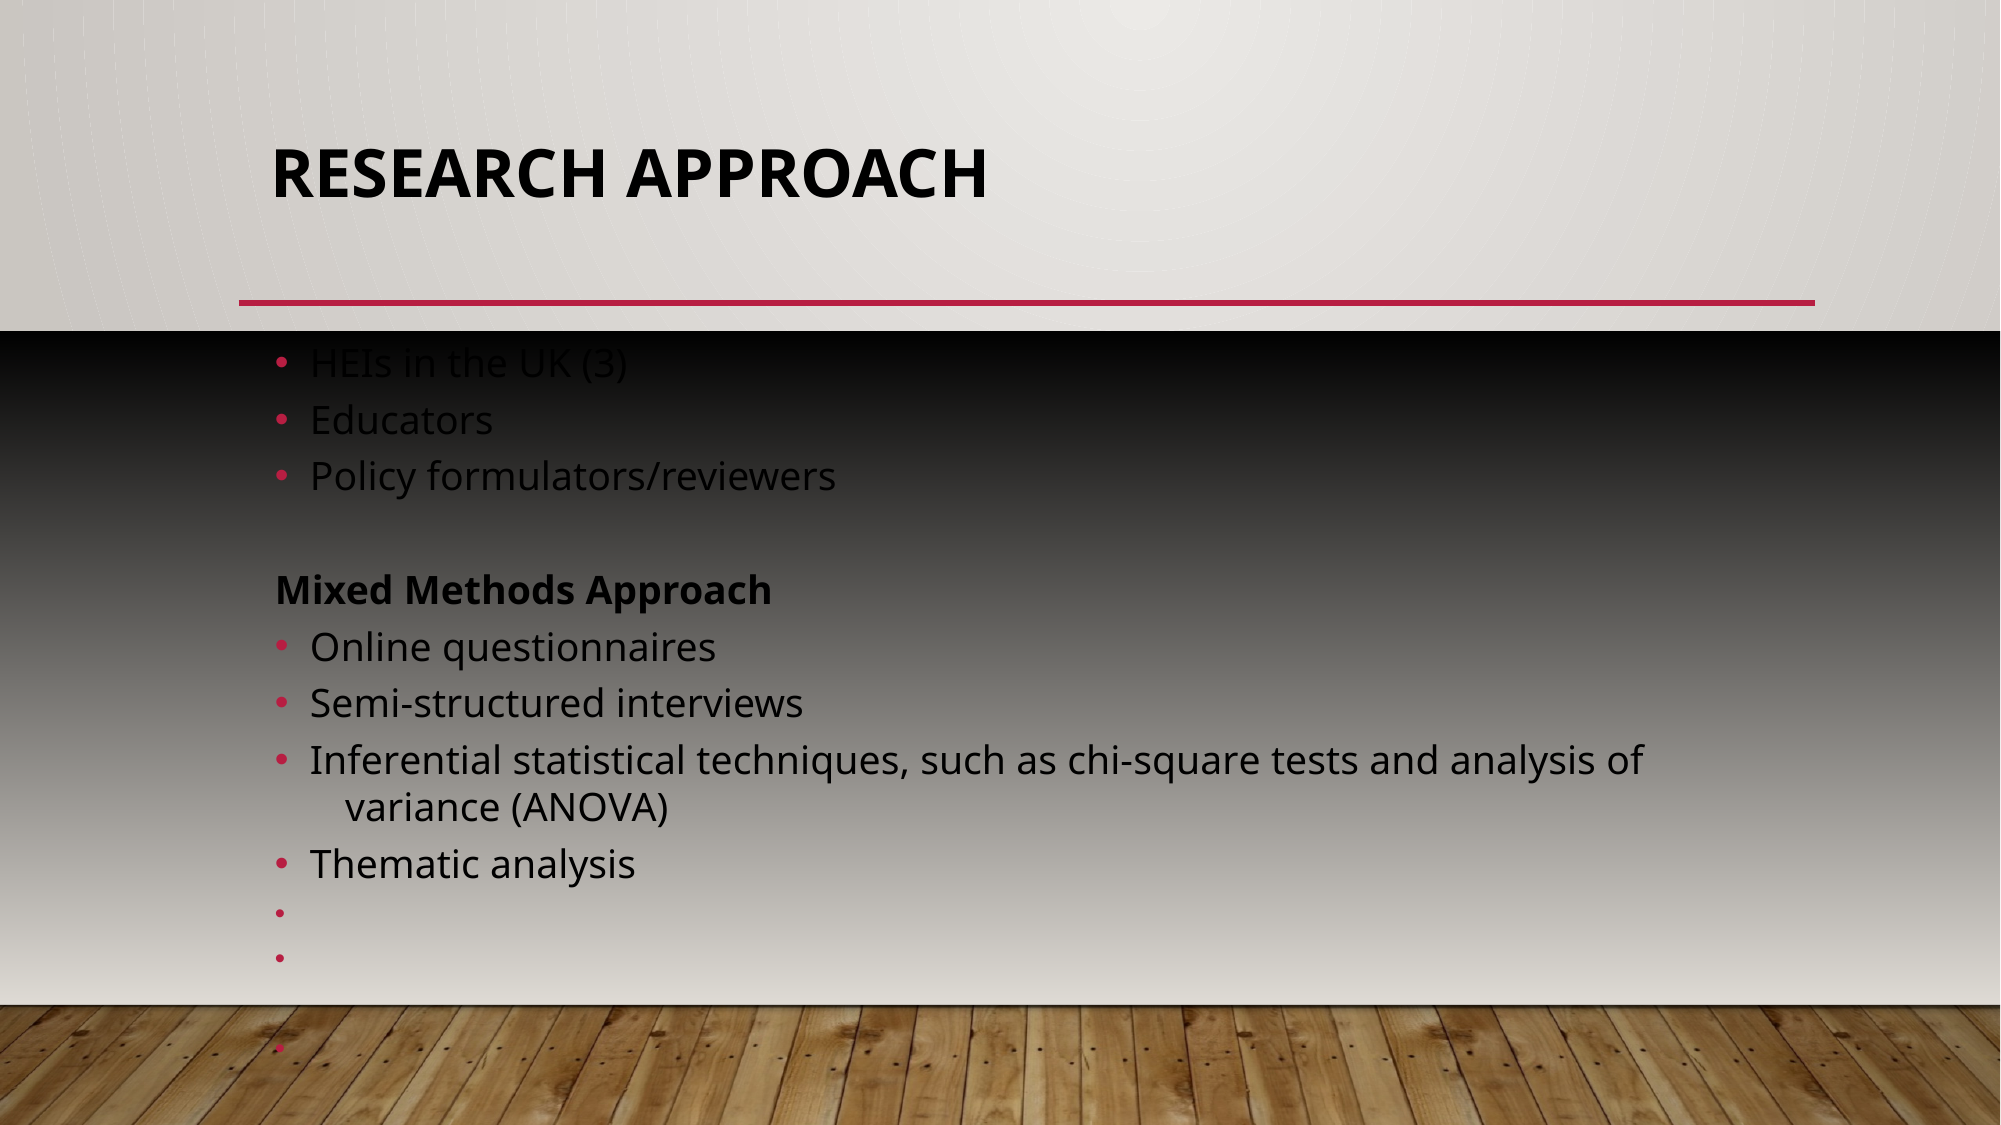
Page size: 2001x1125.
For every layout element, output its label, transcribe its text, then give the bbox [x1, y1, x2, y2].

list HEIs in the UK (3) Educators Policy formulators/reviewers Mixed Methods Approach Online questionnaires Semi-structured interviews Inferential statistical techniques, such as chi-square tests and analysis of variance (ANOVA) Thematic analysis [118, 330, 1814, 897]
title research APPROACH [238, 131, 1814, 305]
